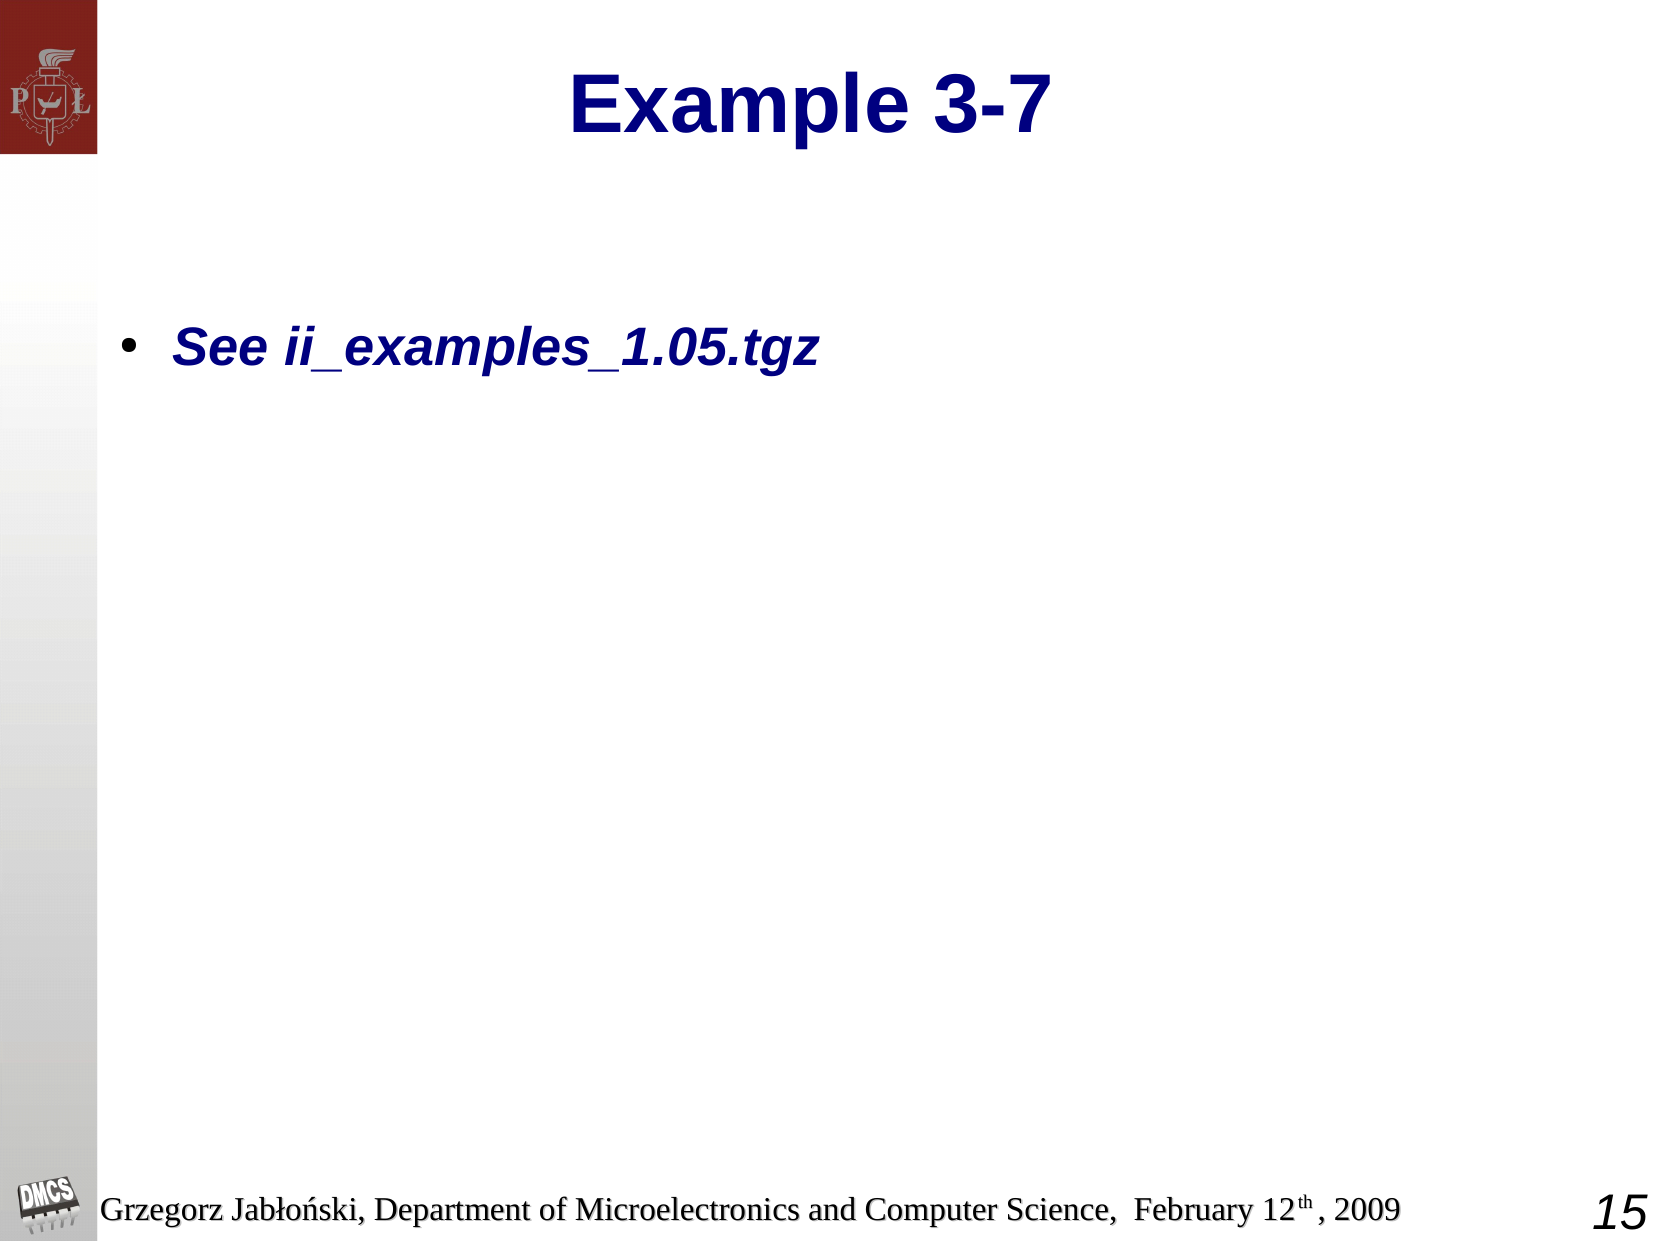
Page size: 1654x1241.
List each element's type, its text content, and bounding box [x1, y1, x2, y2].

list See ii_examples_1.05.tgz [101, 316, 1514, 981]
title Example 3-7 [98, 0, 1525, 208]
